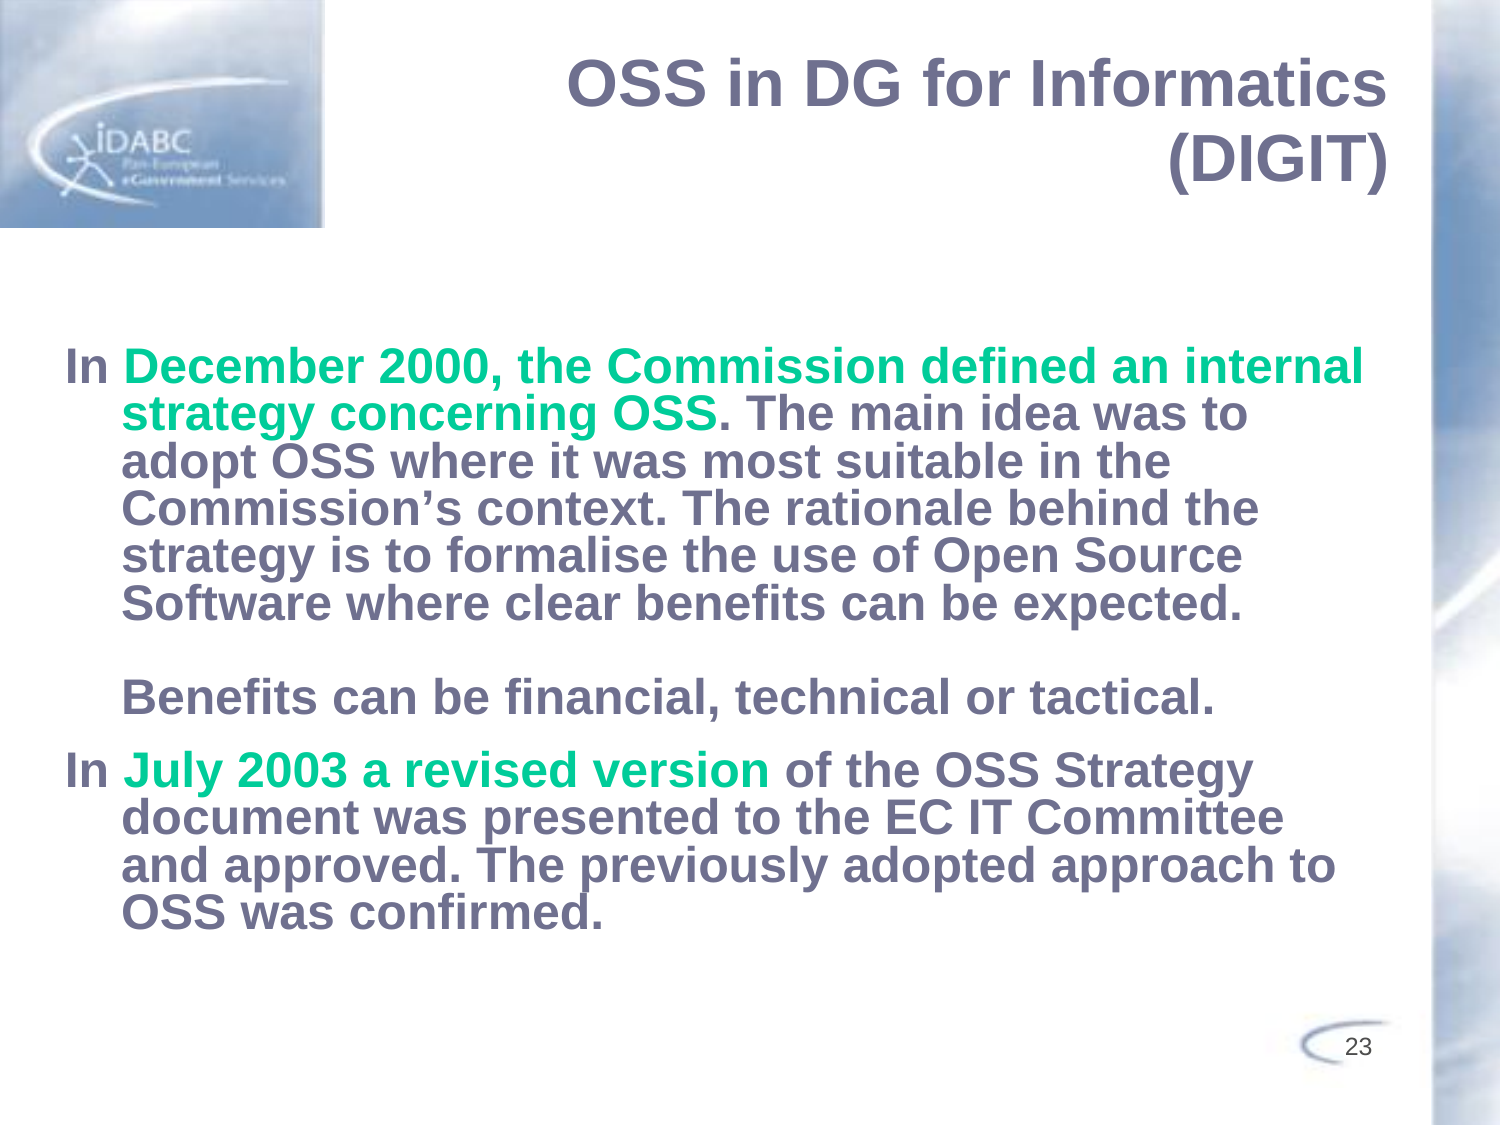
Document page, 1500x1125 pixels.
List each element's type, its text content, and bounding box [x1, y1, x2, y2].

list In December 2000, the Commission defined an internal strategy concerning OSS. The main idea was to adopt OSS where it was most suitable in the Commission’s context. The rationale behind the strategy is to formalise the use of Open Source Software where clear benefits can be expected. Benefits can be financial, technical or tactical. In July 2003 a revised version of the OSS Strategy document was presented to the EC IT Committee and approved. The previously adopted approach to OSS was confirmed. [49, 338, 1400, 1035]
title OSS in DG for Informatics (DIGIT) [333, 32, 1405, 209]
